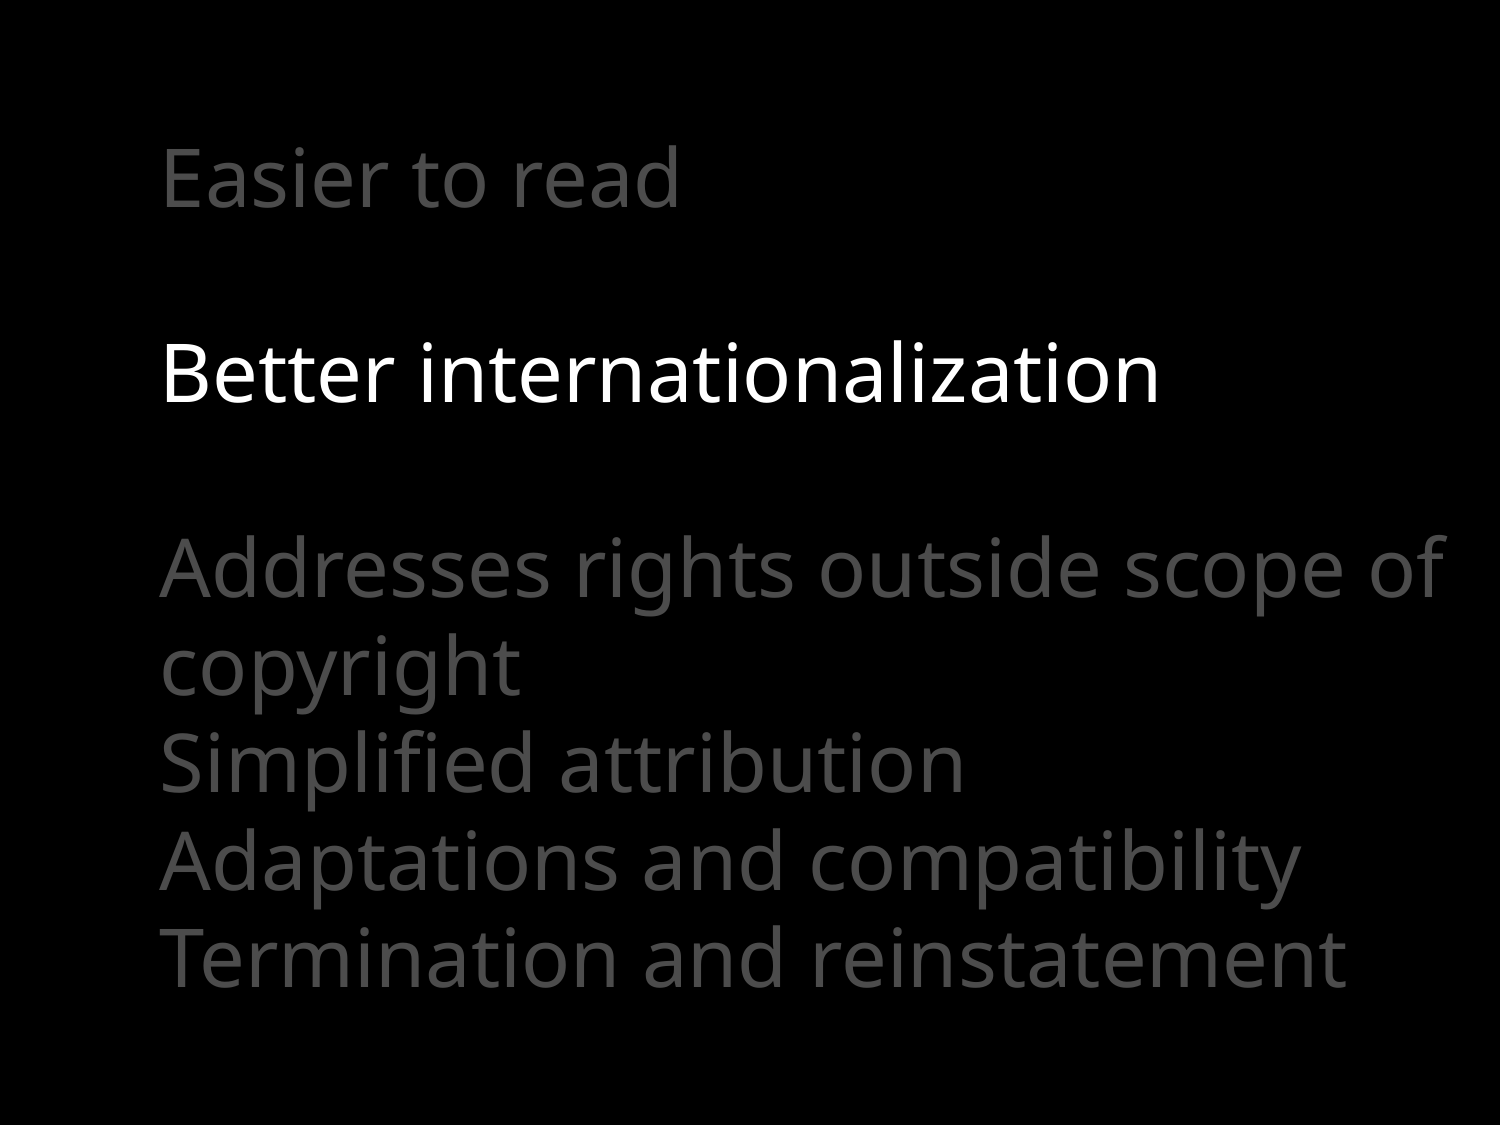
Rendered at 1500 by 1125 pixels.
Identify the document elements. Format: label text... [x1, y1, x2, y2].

text_box Easier to read Better internationalization Addresses rights outside scope of copyright Simplified attribution Adaptations and compatibility Termination and reinstatement [144, 444, 1475, 686]
